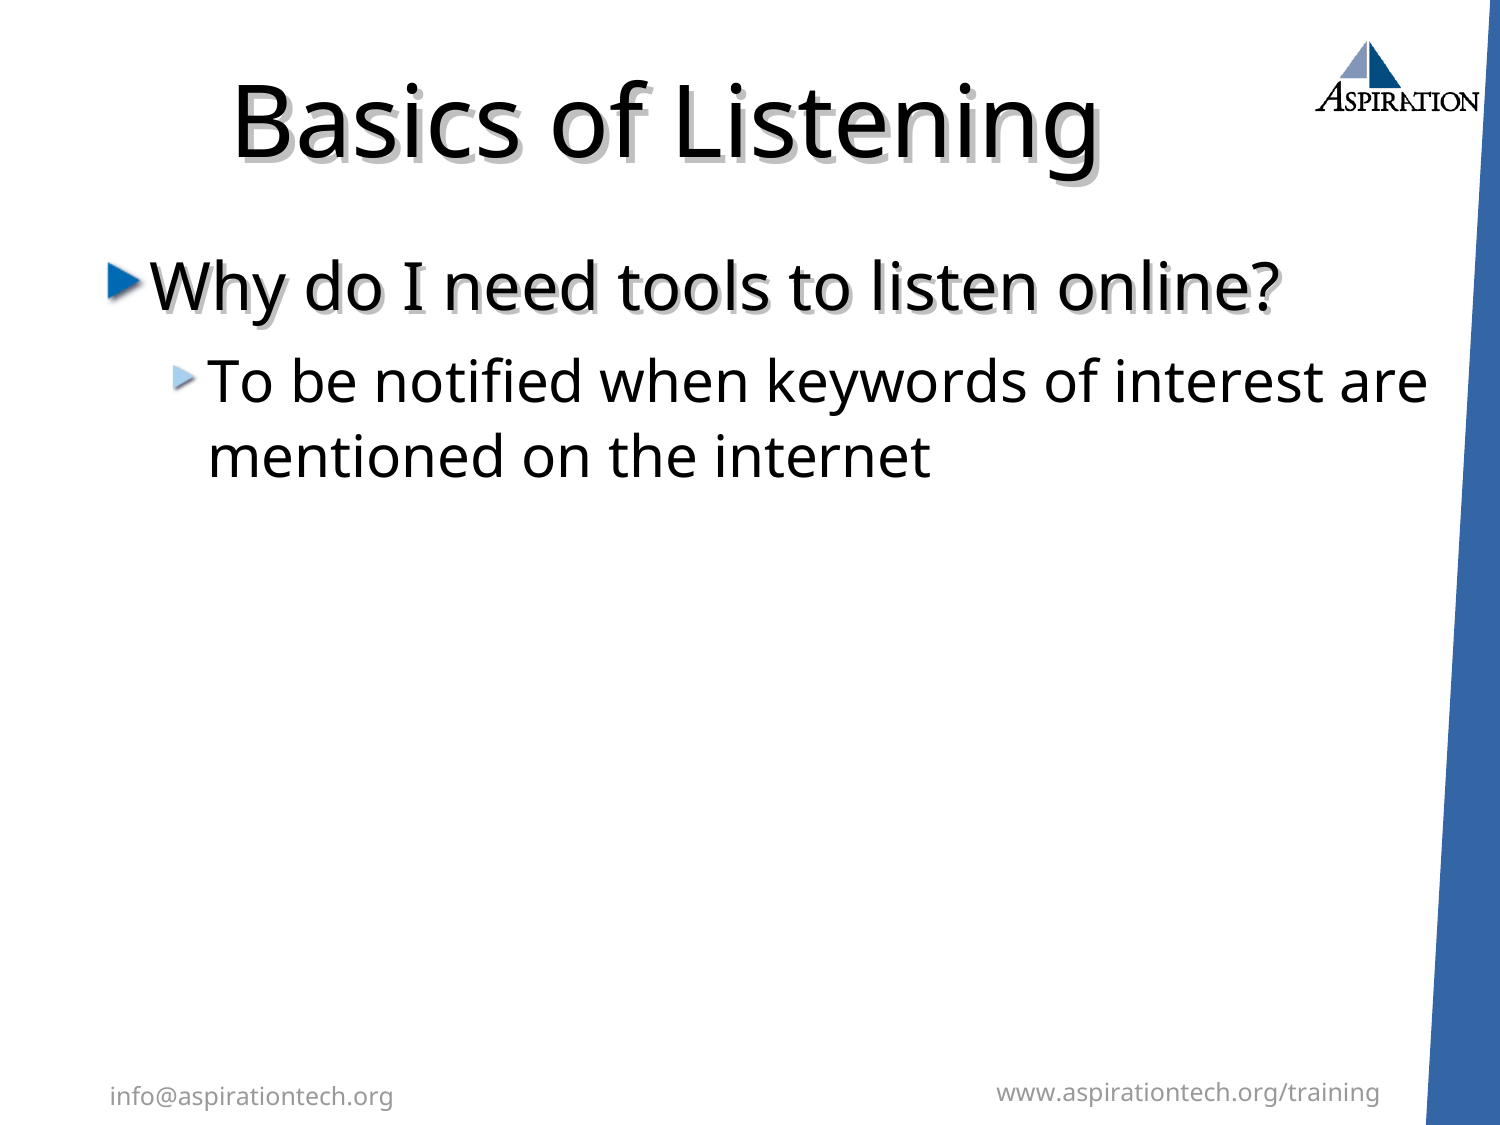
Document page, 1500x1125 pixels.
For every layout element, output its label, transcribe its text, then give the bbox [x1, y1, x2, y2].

list Why do I need tools to listen online? To be notified when keywords of interest are mentioned on the internet [49, 238, 1447, 892]
picture [1315, 41, 1480, 120]
title Basics of Listening [49, 19, 1284, 206]
